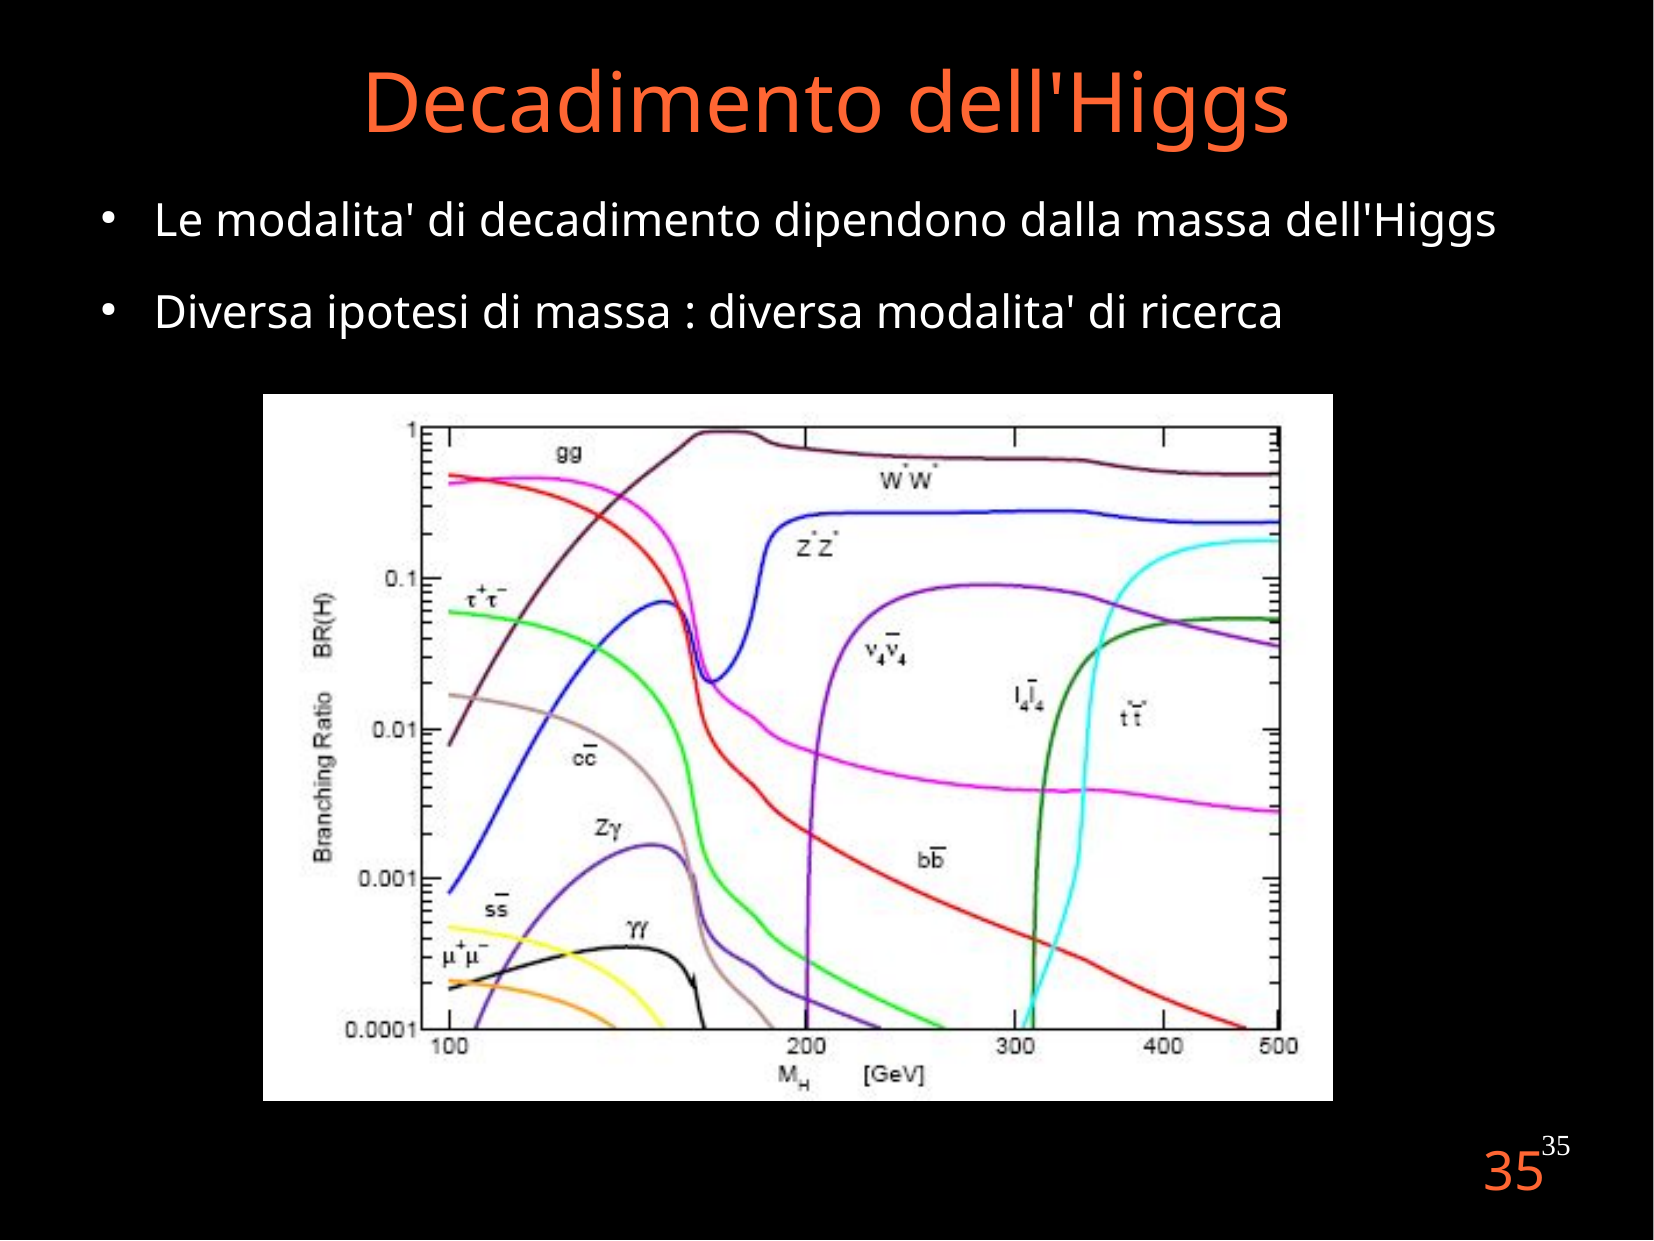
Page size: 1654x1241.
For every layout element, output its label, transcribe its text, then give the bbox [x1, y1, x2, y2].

list Le modalita' di decadimento dipendono dalla massa dell'Higgs Diversa ipotesi di massa : diversa modalita' di ricerca [82, 187, 1571, 376]
title Decadimento dell'Higgs [82, 47, 1571, 153]
picture [263, 394, 1333, 1101]
